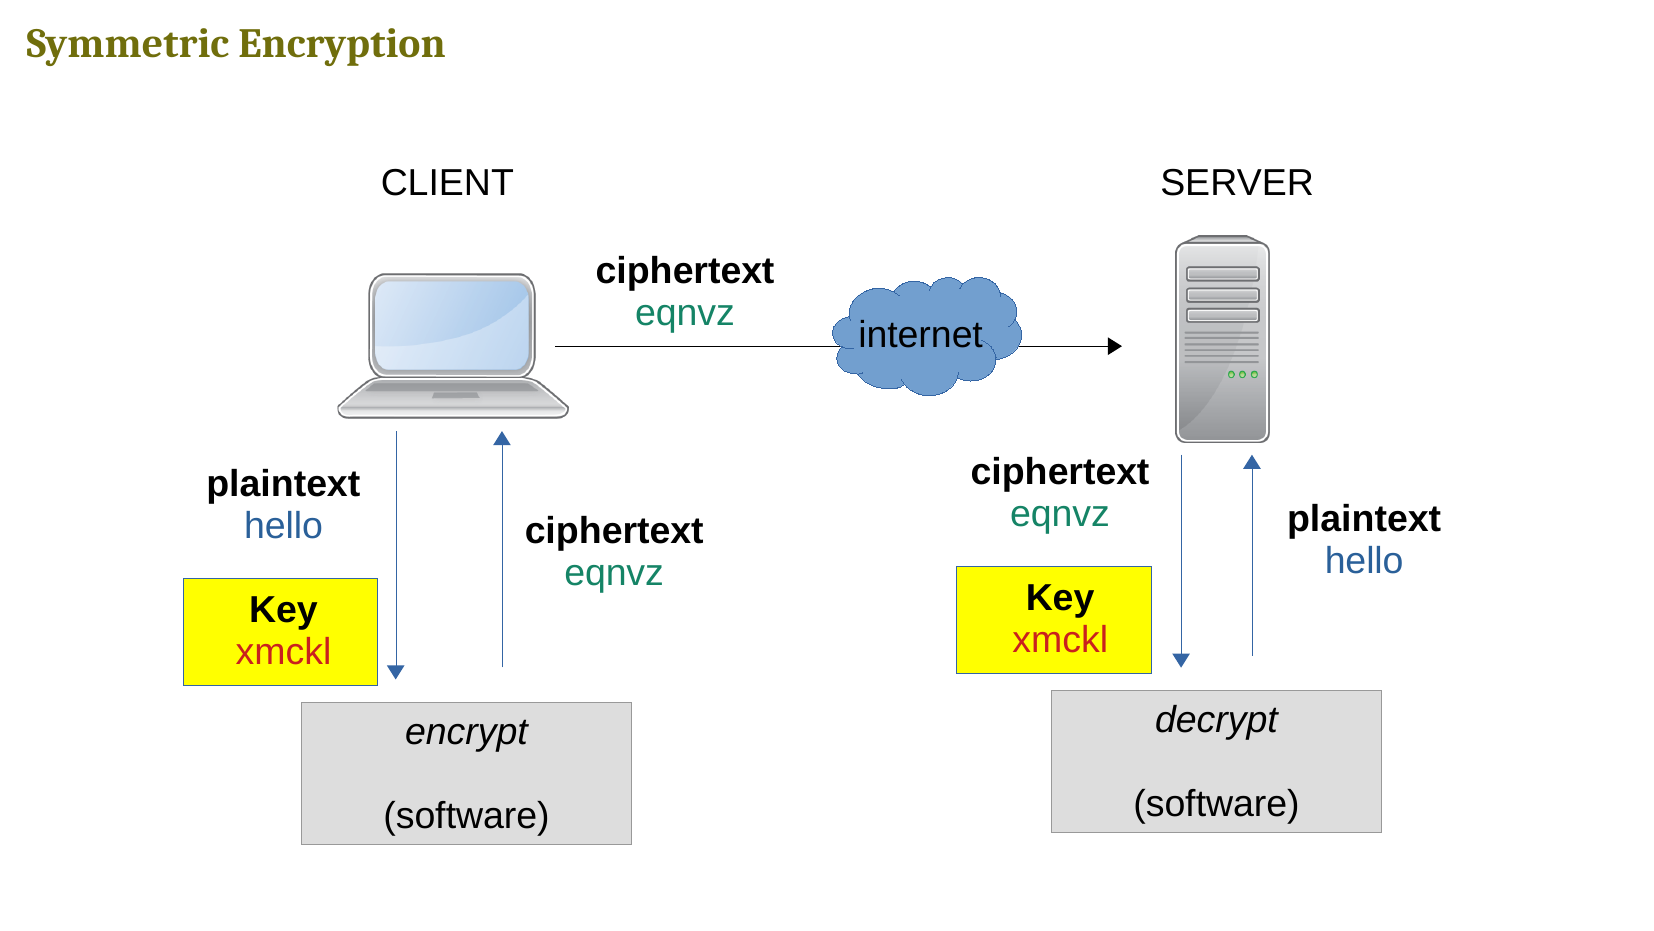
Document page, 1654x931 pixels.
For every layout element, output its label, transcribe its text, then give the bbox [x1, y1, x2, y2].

text_box ciphertext eqnvz [578, 242, 792, 341]
text_box plaintext hello [1257, 490, 1471, 589]
text_box decrypt (software) [1051, 690, 1382, 833]
text_box SERVER [1145, 153, 1329, 211]
picture [1175, 235, 1270, 443]
text_box plaintext hello Key xmckl [183, 454, 384, 680]
text_box [956, 668, 1152, 674]
text_box ciphertext eqnvz [507, 501, 721, 601]
text_box CLIENT [366, 153, 529, 211]
text_box encrypt (software) [301, 702, 632, 845]
text_box [183, 680, 378, 686]
text_box ciphertext eqnvz Key xmckl [950, 442, 1170, 668]
text_box Symmetric Encryption [11, 12, 1004, 77]
text_box internet [832, 277, 1022, 396]
picture [327, 263, 579, 429]
